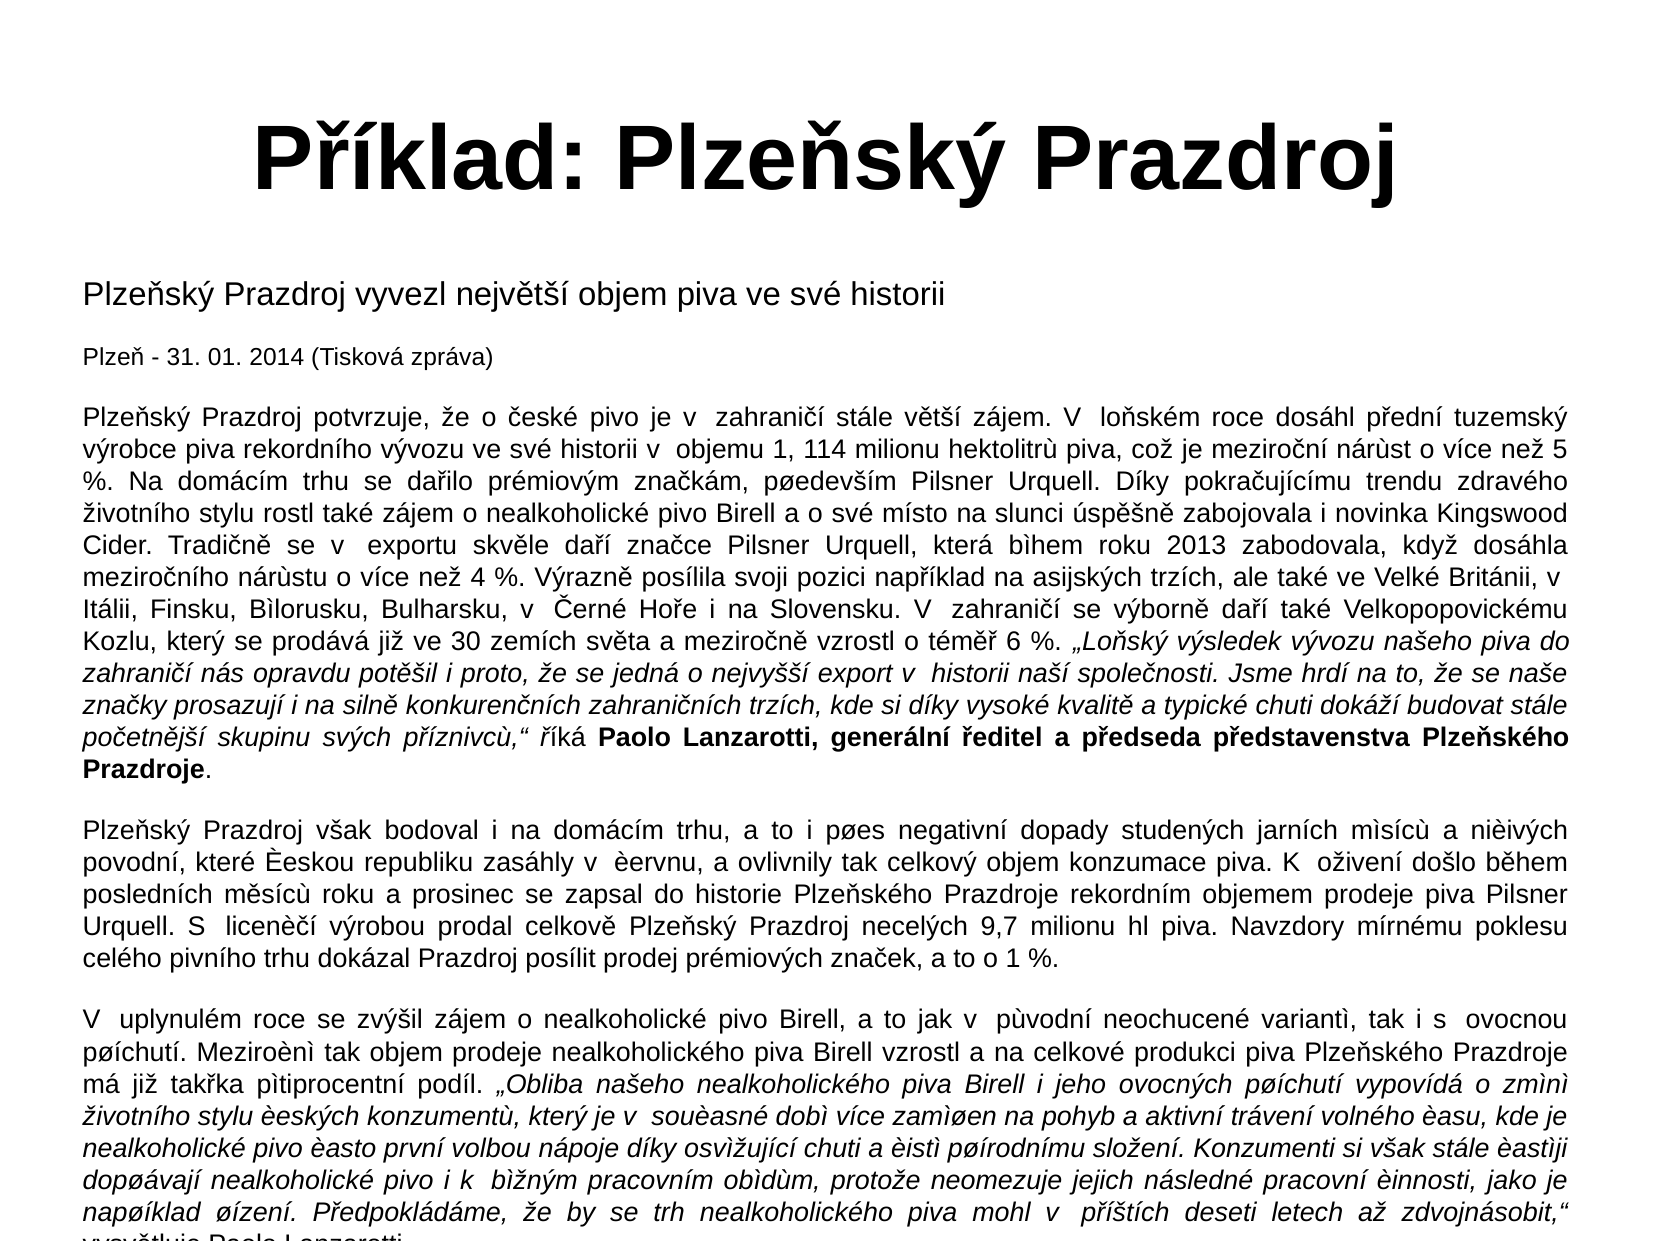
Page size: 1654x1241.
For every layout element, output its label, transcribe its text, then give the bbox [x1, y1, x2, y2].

list Plzeňský Prazdroj vyvezl největší objem piva ve své historii Plzeň - 31. 01. 2014 (Tisková zpráva) Plzeňský Prazdroj potvrzuje, že o české pivo je v zahraničí stále větší zájem. V loňském roce dosáhl přední tuzemský výrobce piva rekordního vývozu ve své historii v objemu 1, 114 milionu hektolitrù piva, což je meziroční nárùst o více než 5 %. Na domácím trhu se dařilo prémiovým značkám, pøedevším Pilsner Urquell. Díky pokračujícímu trendu zdravého životního stylu rostl také zájem o nealkoholické pivo Birell a o své místo na slunci úspěšně zabojovala i novinka Kingswood Cider. Tradičně se v exportu skvěle daří značce Pilsner Urquell, která bìhem roku 2013 zabodovala, když dosáhla meziročního nárùstu o více než 4 %. Výrazně posílila svoji pozici například na asijských trzích, ale také ve Velké Británii, v Itálii, Finsku, Bìlorusku, Bulharsku, v Černé Hoře i na Slovensku. V zahraničí se výborně daří také Velkopopovickému Kozlu, který se prodává již ve 30 zemích světa a meziročně vzrostl o téměř 6 %. „Loňský výsledek vývozu našeho piva do zahraničí nás opravdu potěšil i proto, že se jedná o nejvyšší export v historii naší společnosti. Jsme hrdí na to, že se naše značky prosazují i na silně konkurenčních zahraničních trzích, kde si díky vysoké kvalitě a typické chuti dokáží budovat stále početnější skupinu svých příznivcù,“ říká Paolo Lanzarotti, generální ředitel a předseda představenstva Plzeňského Prazdroje. Plzeňský Prazdroj však bodoval i na domácím trhu, a to i pøes negativní dopady studených jarních mìsícù a nièivých povodní, které Èeskou republiku zasáhly v èervnu, a ovlivnily tak celkový objem konzumace piva. K oživení došlo během posledních měsícù roku a prosinec se zapsal do historie Plzeňského Prazdroje rekordním objemem prodeje piva Pilsner Urquell. S licenèčí výrobou prodal celkově Plzeňský Prazdroj necelých 9,7 milionu hl piva. Navzdory mírnému poklesu celého pivního trhu dokázal Prazdroj posílit prodej prémiových značek, a to o 1 %. V uplynulém roce se zvýšil zájem o nealkoholické pivo Birell, a to jak v pùvodní neochucené variantì, tak i s ovocnou pøíchutí. Meziroènì tak objem prodeje nealkoholického piva Birell vzrostl a na celkové produkci piva Plzeňského Prazdroje má již takřka pìtiprocentní podíl. „Obliba našeho nealkoholického piva Birell i jeho ovocných pøíchutí vypovídá o zmìnì životního stylu èeských konzumentù, který je v souèasné dobì více zamìøen na pohyb a aktivní trávení volného èasu, kde je nealkoholické pivo èasto první volbou nápoje díky osvìžující chuti a èistì pøírodnímu složení. Konzumenti si však stále èastìji dopøávají nealkoholické pivo i k bìžným pracovním obìdùm, protože neomezuje jejich následné pracovní èinnosti, jako je napøíklad øízení. Předpokládáme, že by se trh nealkoholického piva mohl v příštích deseti letech až zdvojnásobit,“ vysvětluje Paolo Lanzarotti. [82, 272, 1571, 1241]
title Příklad: Plzeňský Prazdroj [82, 49, 1571, 257]
